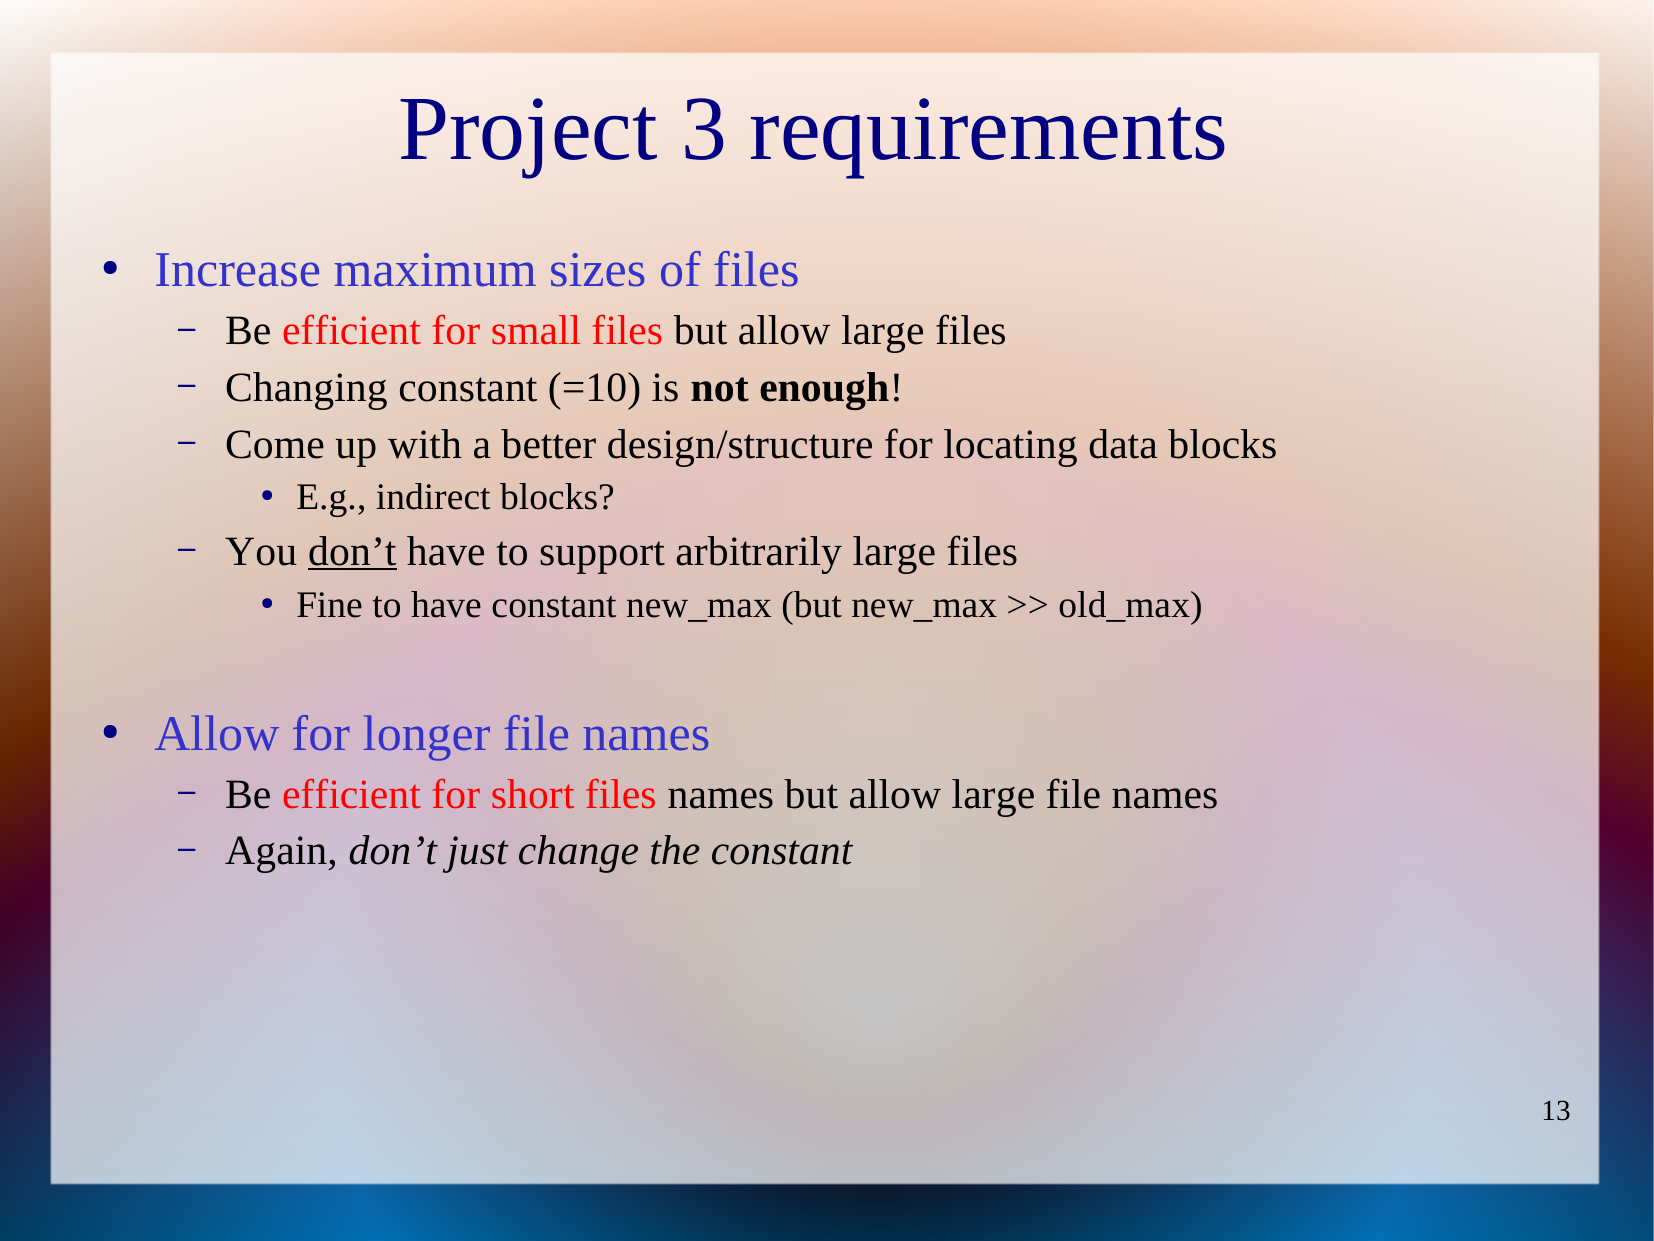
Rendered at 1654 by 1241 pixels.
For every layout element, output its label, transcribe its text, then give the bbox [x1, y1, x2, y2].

picture [0, 0, 1654, 1241]
list Increase maximum sizes of files Be efficient for small files but allow large files Changing constant (=10) is not enough! Come up with a better design/structure for locating data blocks E.g., indirect blocks? You don’t have to support arbitrarily large files Fine to have constant new_max (but new_max >> old_max) Allow for longer file names Be efficient for short files names but allow large file names Again, don’t just change the constant [68, 234, 1620, 1109]
title Project 3 requirements [53, 47, 1576, 188]
